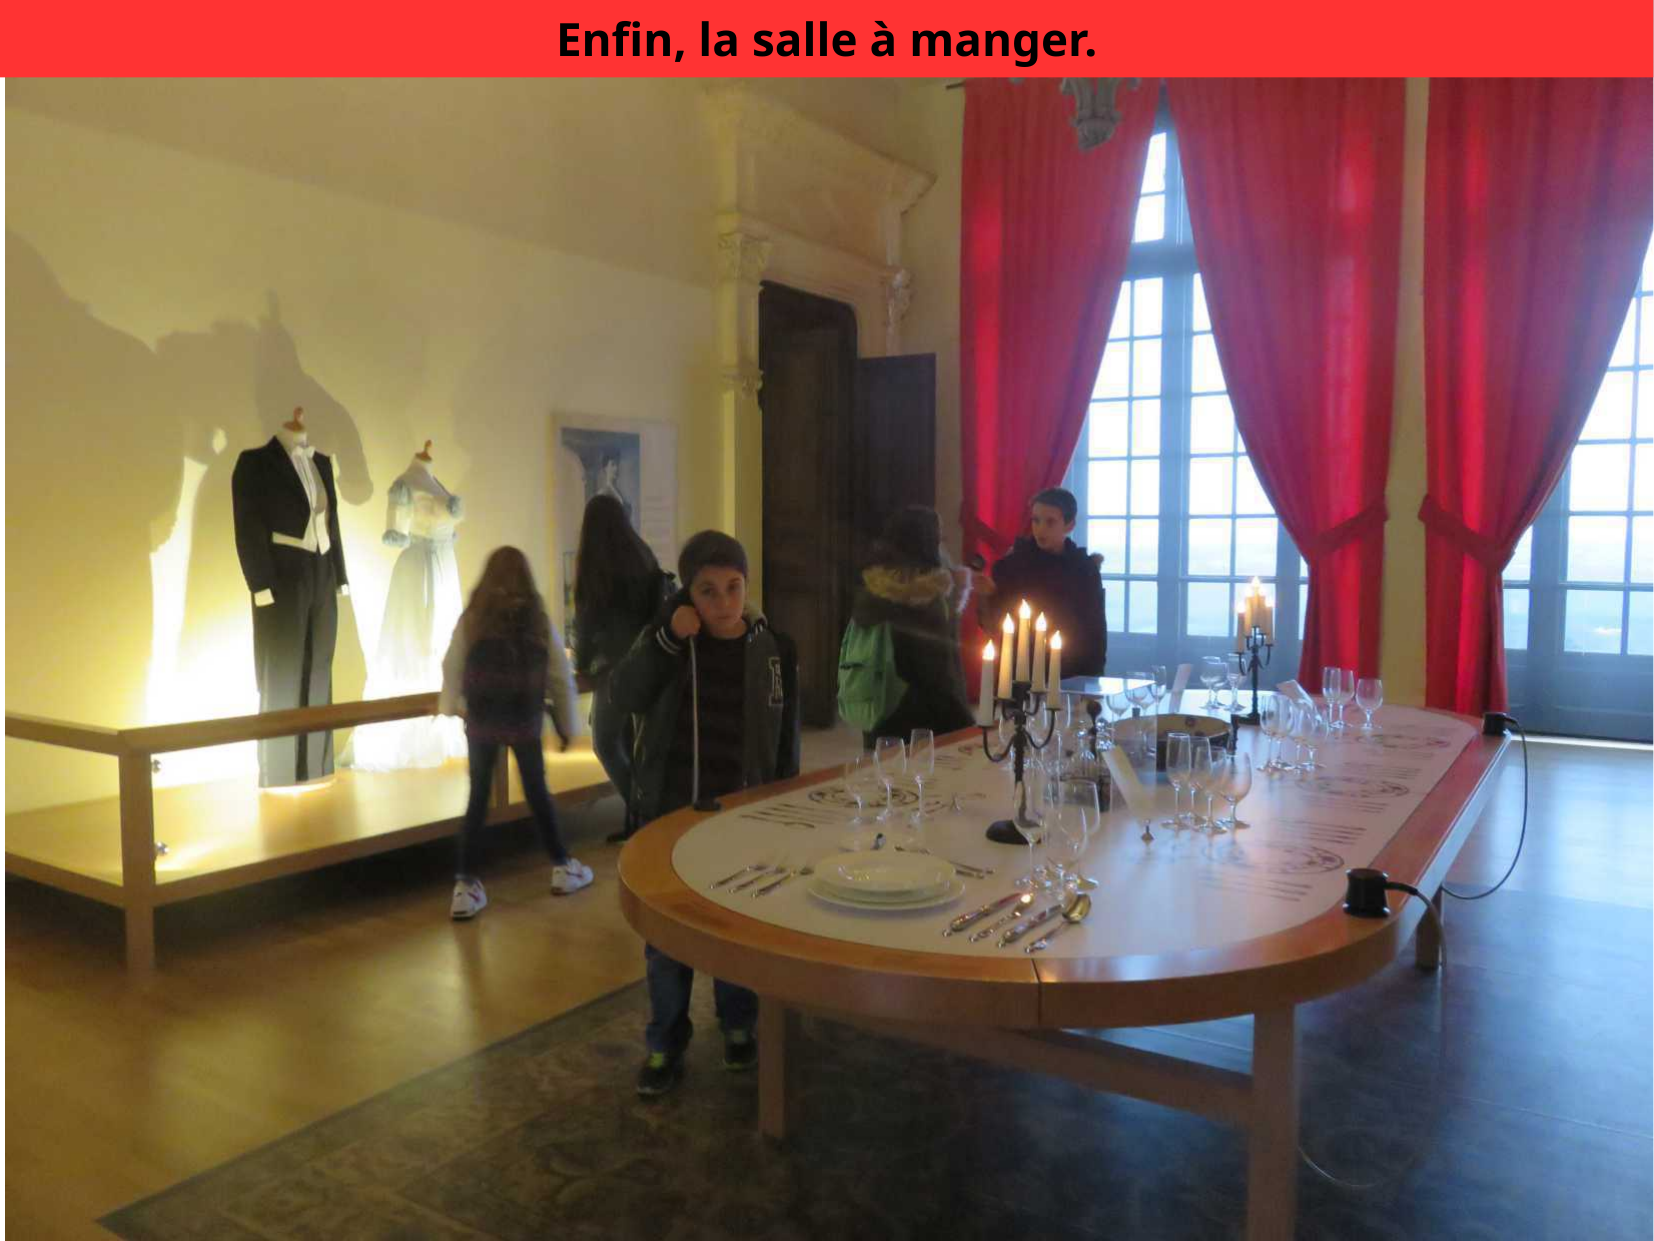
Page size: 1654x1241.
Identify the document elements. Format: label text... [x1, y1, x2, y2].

text_box Enfin, la salle à manger. [0, 0, 1654, 73]
picture [5, 78, 1654, 1241]
